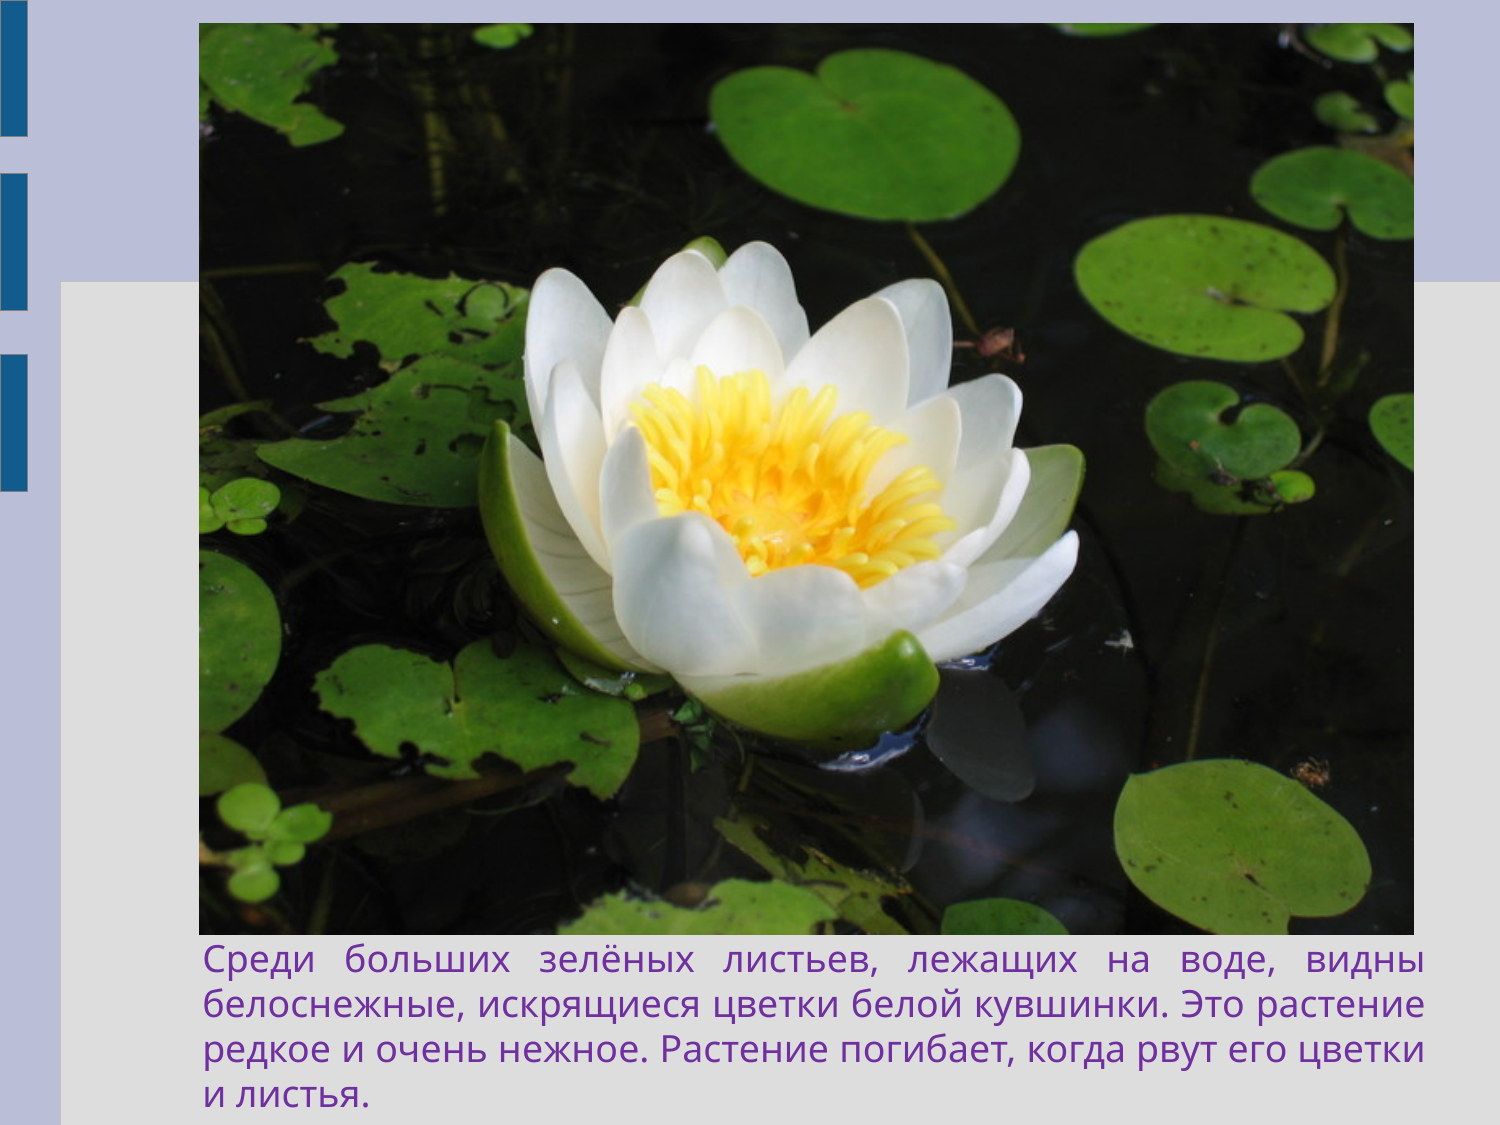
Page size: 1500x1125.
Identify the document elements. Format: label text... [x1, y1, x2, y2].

picture [199, 23, 1414, 928]
text_box Среди больших зелёных листьев, лежащих на воде, видны белоснежные, искрящиеся цветки белой кувшинки. Это растение редкое и очень нежное. Растение погибает, когда рвут его цветки и листья. [187, 928, 1442, 1123]
